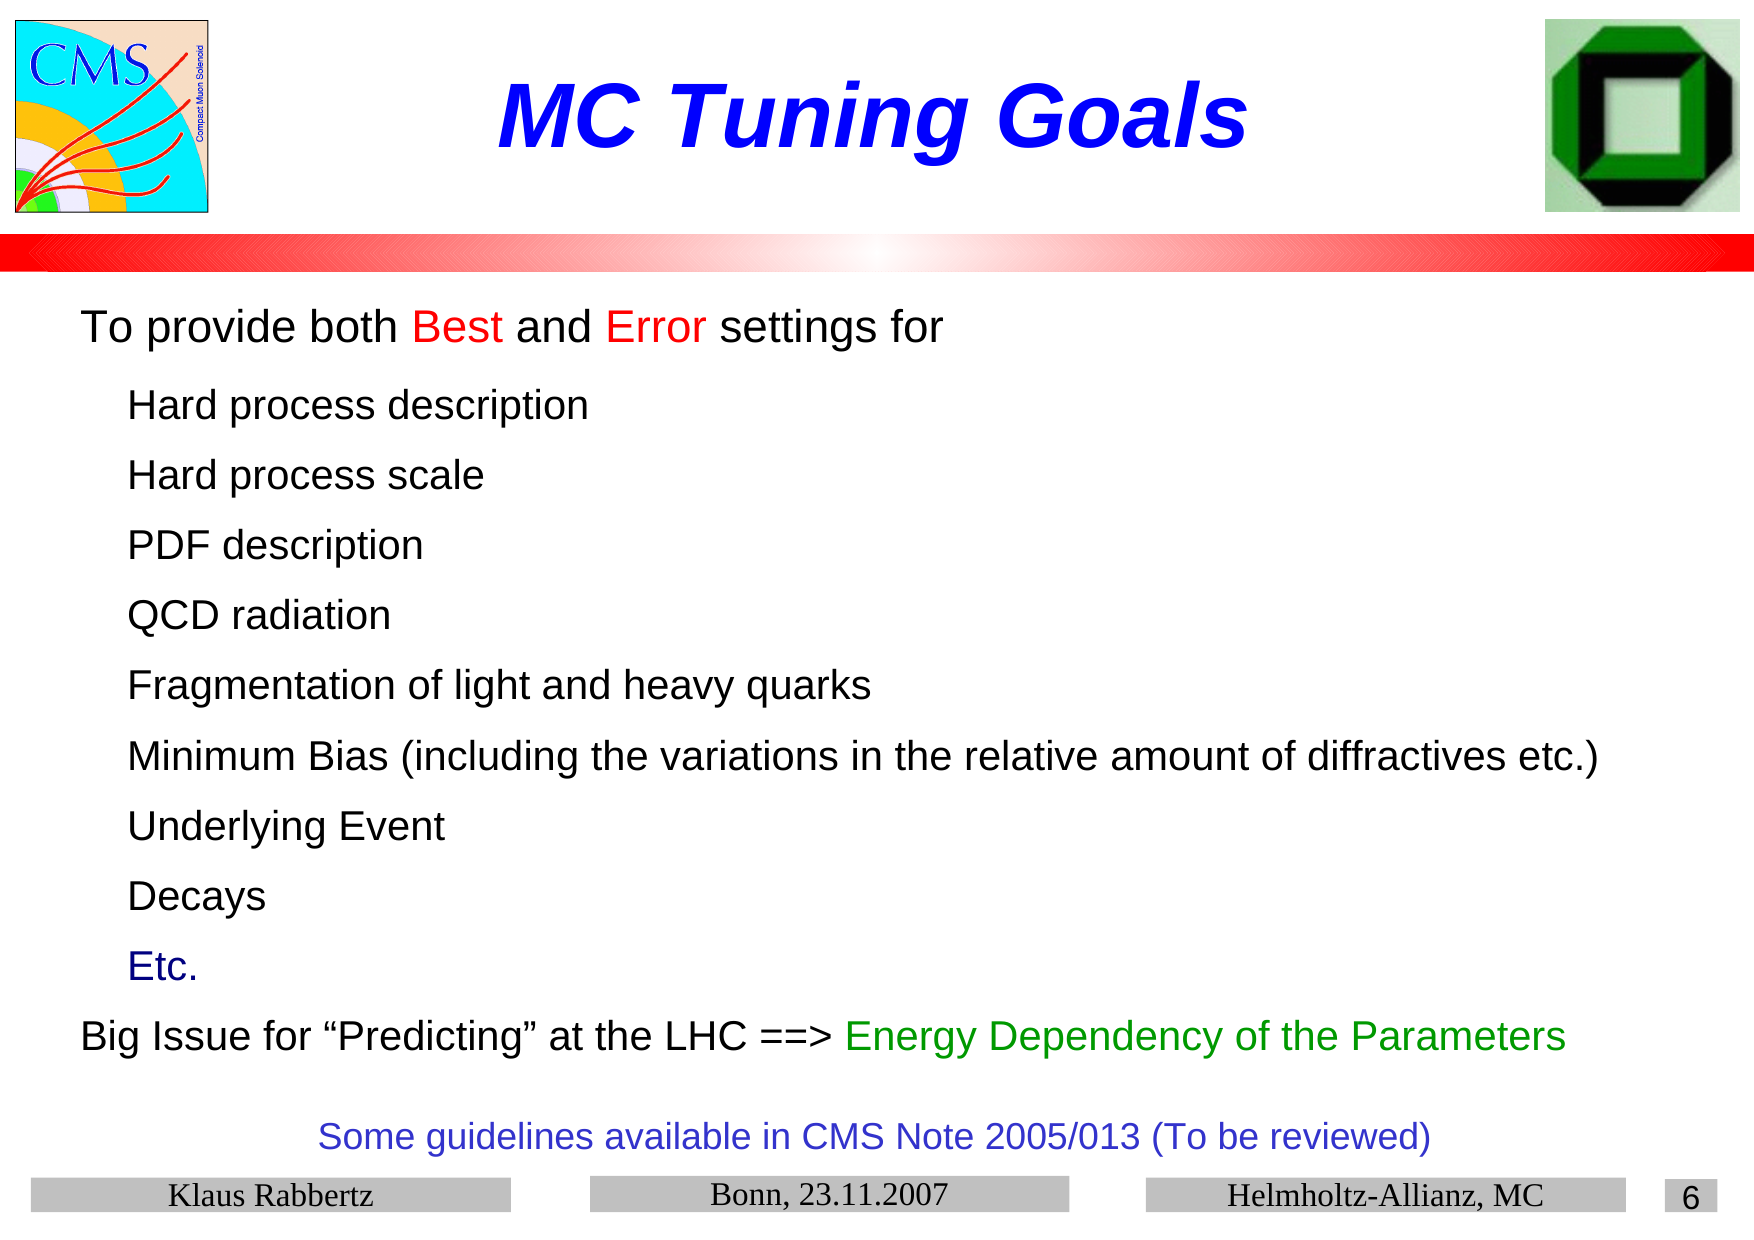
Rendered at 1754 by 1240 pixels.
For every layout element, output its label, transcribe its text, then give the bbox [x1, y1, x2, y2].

title MC Tuning Goals [214, 11, 1534, 219]
list To provide both Best and Error settings for Hard process description Hard process scale PDF description QCD radiation Fragmentation of light and heavy quarks Minimum Bias (including the variations in the relative amount of diffractives etc.) Underlying Event Decays Etc. Big Issue for “Predicting” at the LHC ==> Energy Dependency of the Parameters [68, 301, 1681, 1060]
list Some guidelines available in CMS Note 2005/013 (To be reviewed) [302, 1112, 1452, 1201]
picture [1545, 19, 1740, 212]
picture [14, 19, 209, 213]
